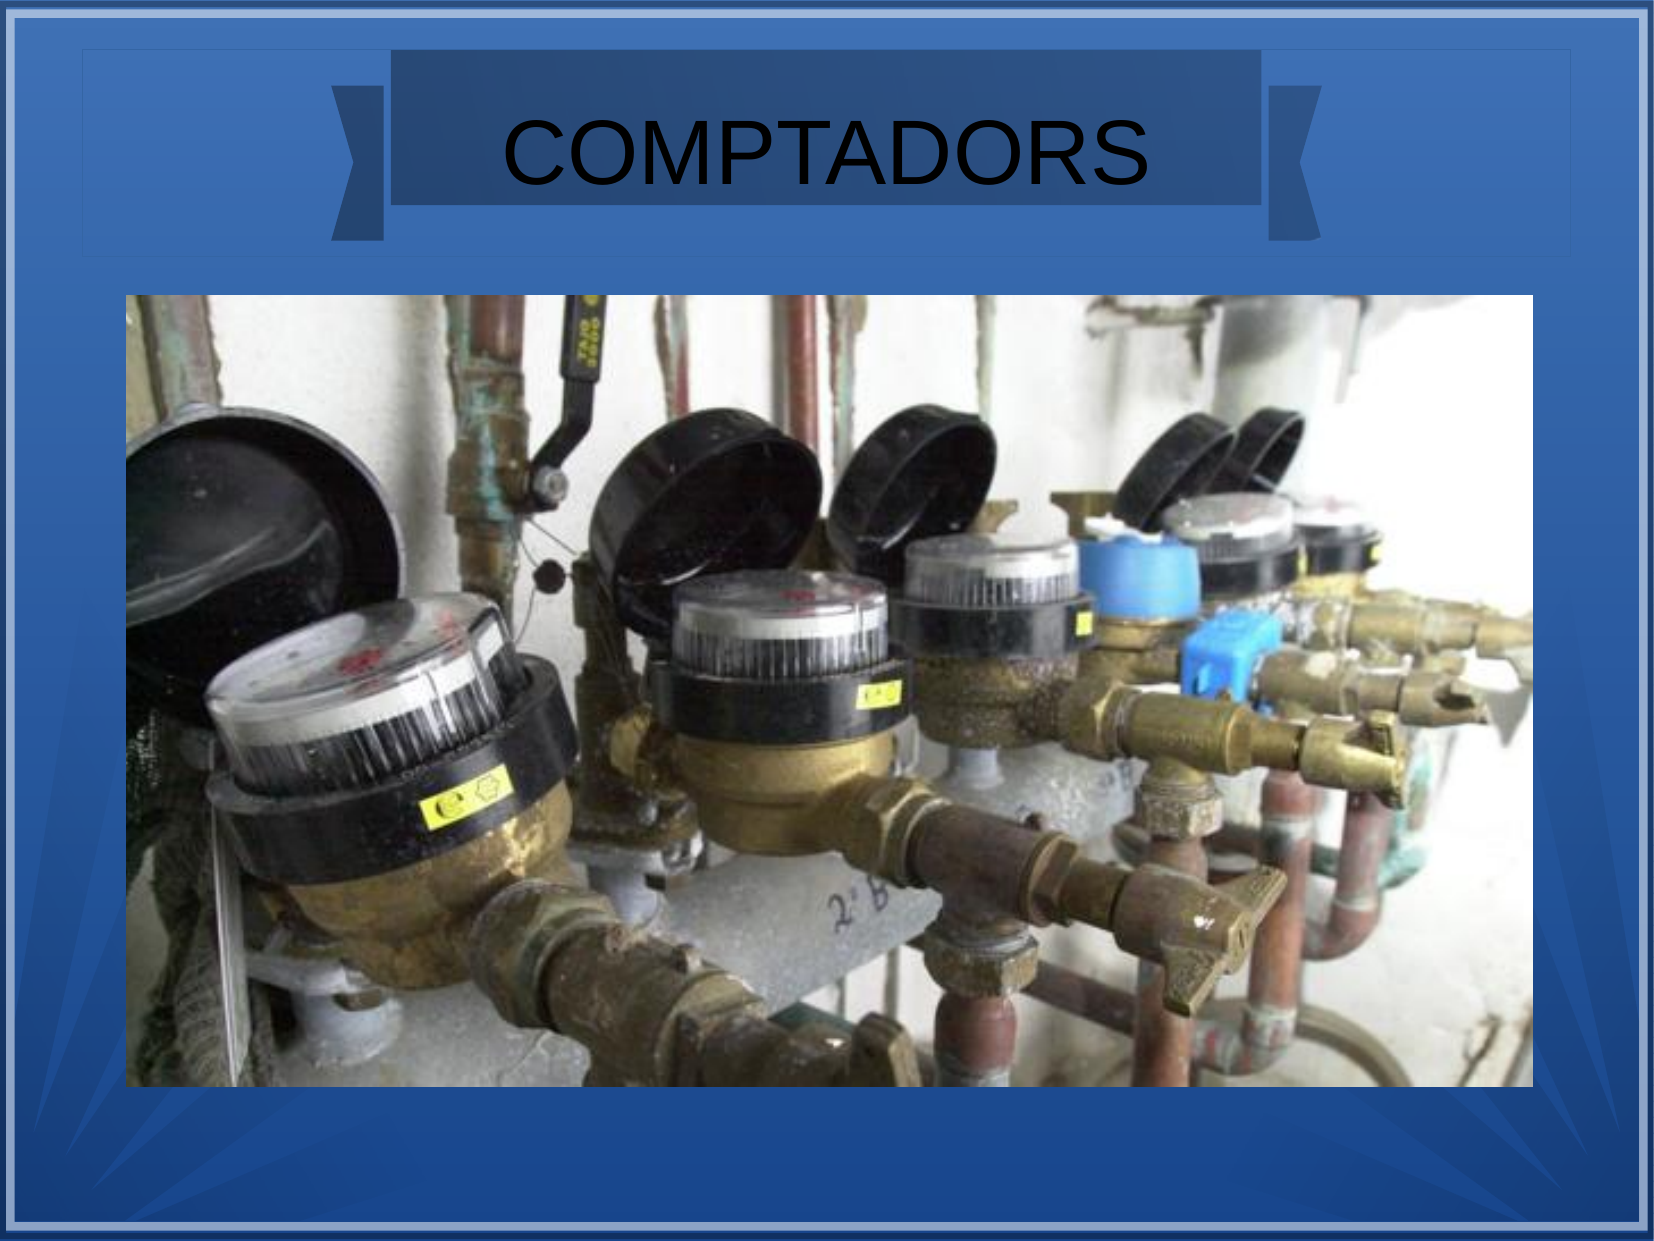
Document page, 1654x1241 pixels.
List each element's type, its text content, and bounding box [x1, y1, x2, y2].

title COMPTADORS [82, 49, 1571, 257]
picture [126, 295, 1533, 1087]
